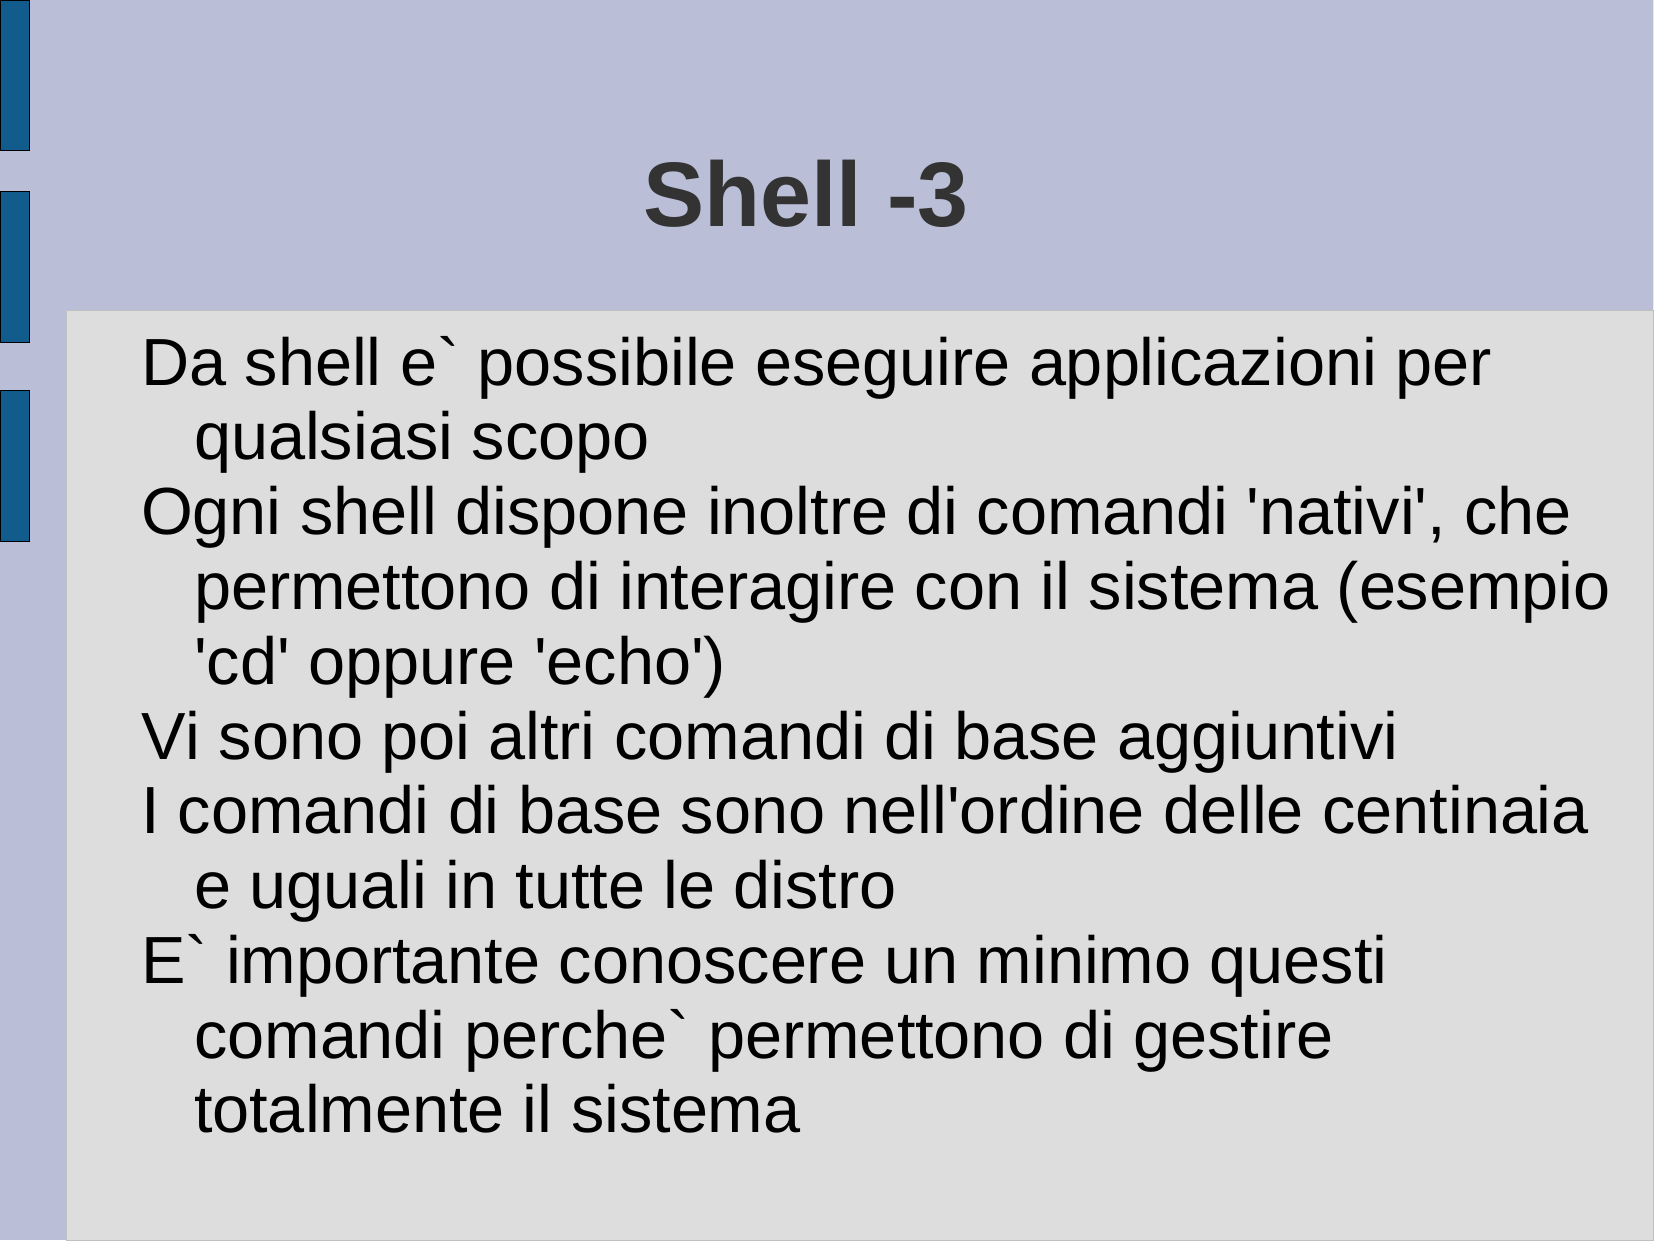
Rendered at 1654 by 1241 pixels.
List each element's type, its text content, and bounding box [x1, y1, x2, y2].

list Da shell e` possibile eseguire applicazioni per qualsiasi scopo Ogni shell dispone inoltre di comandi 'nativi', che permettono di interagire con il sistema (esempio 'cd' oppure 'echo') Vi sono poi altri comandi di base aggiuntivi I comandi di base sono nell'ordine delle centinaia e uguali in tutte le distro E` importante conoscere un minimo questi comandi perche` permettono di gestire totalmente il sistema [123, 324, 1625, 1181]
title Shell -3 [121, 91, 1534, 299]
